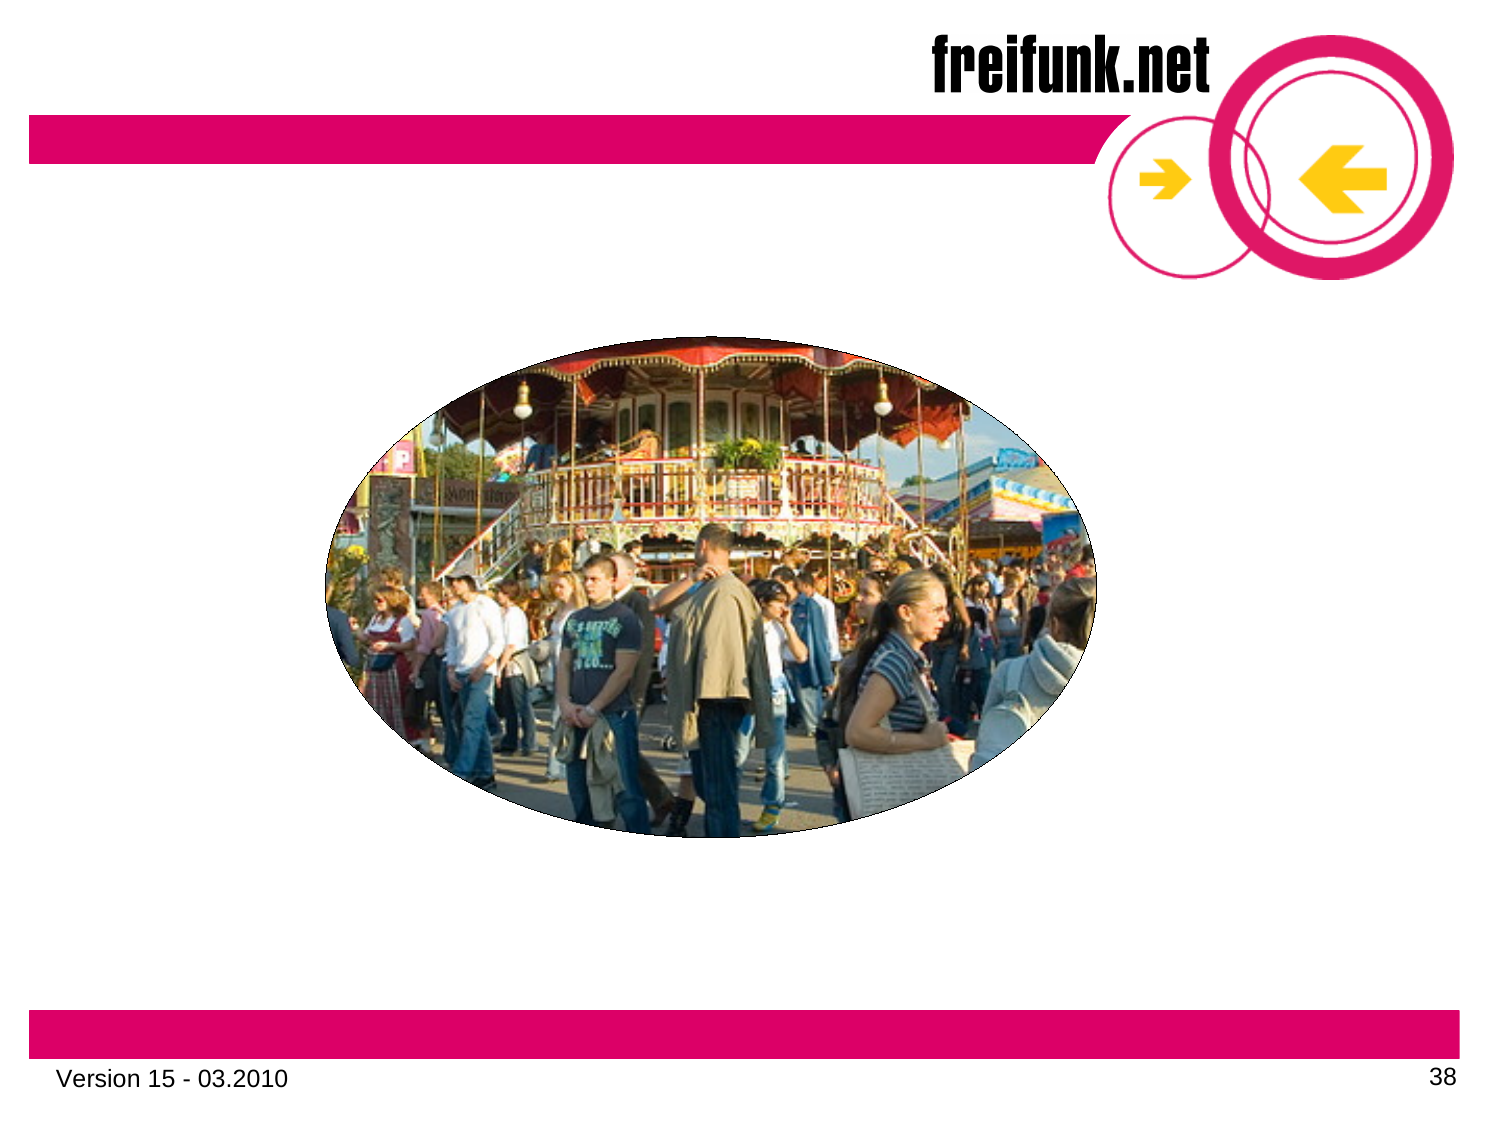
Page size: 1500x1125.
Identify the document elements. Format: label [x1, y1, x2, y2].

text_box [325, 336, 1097, 838]
picture [932, 34, 1454, 280]
